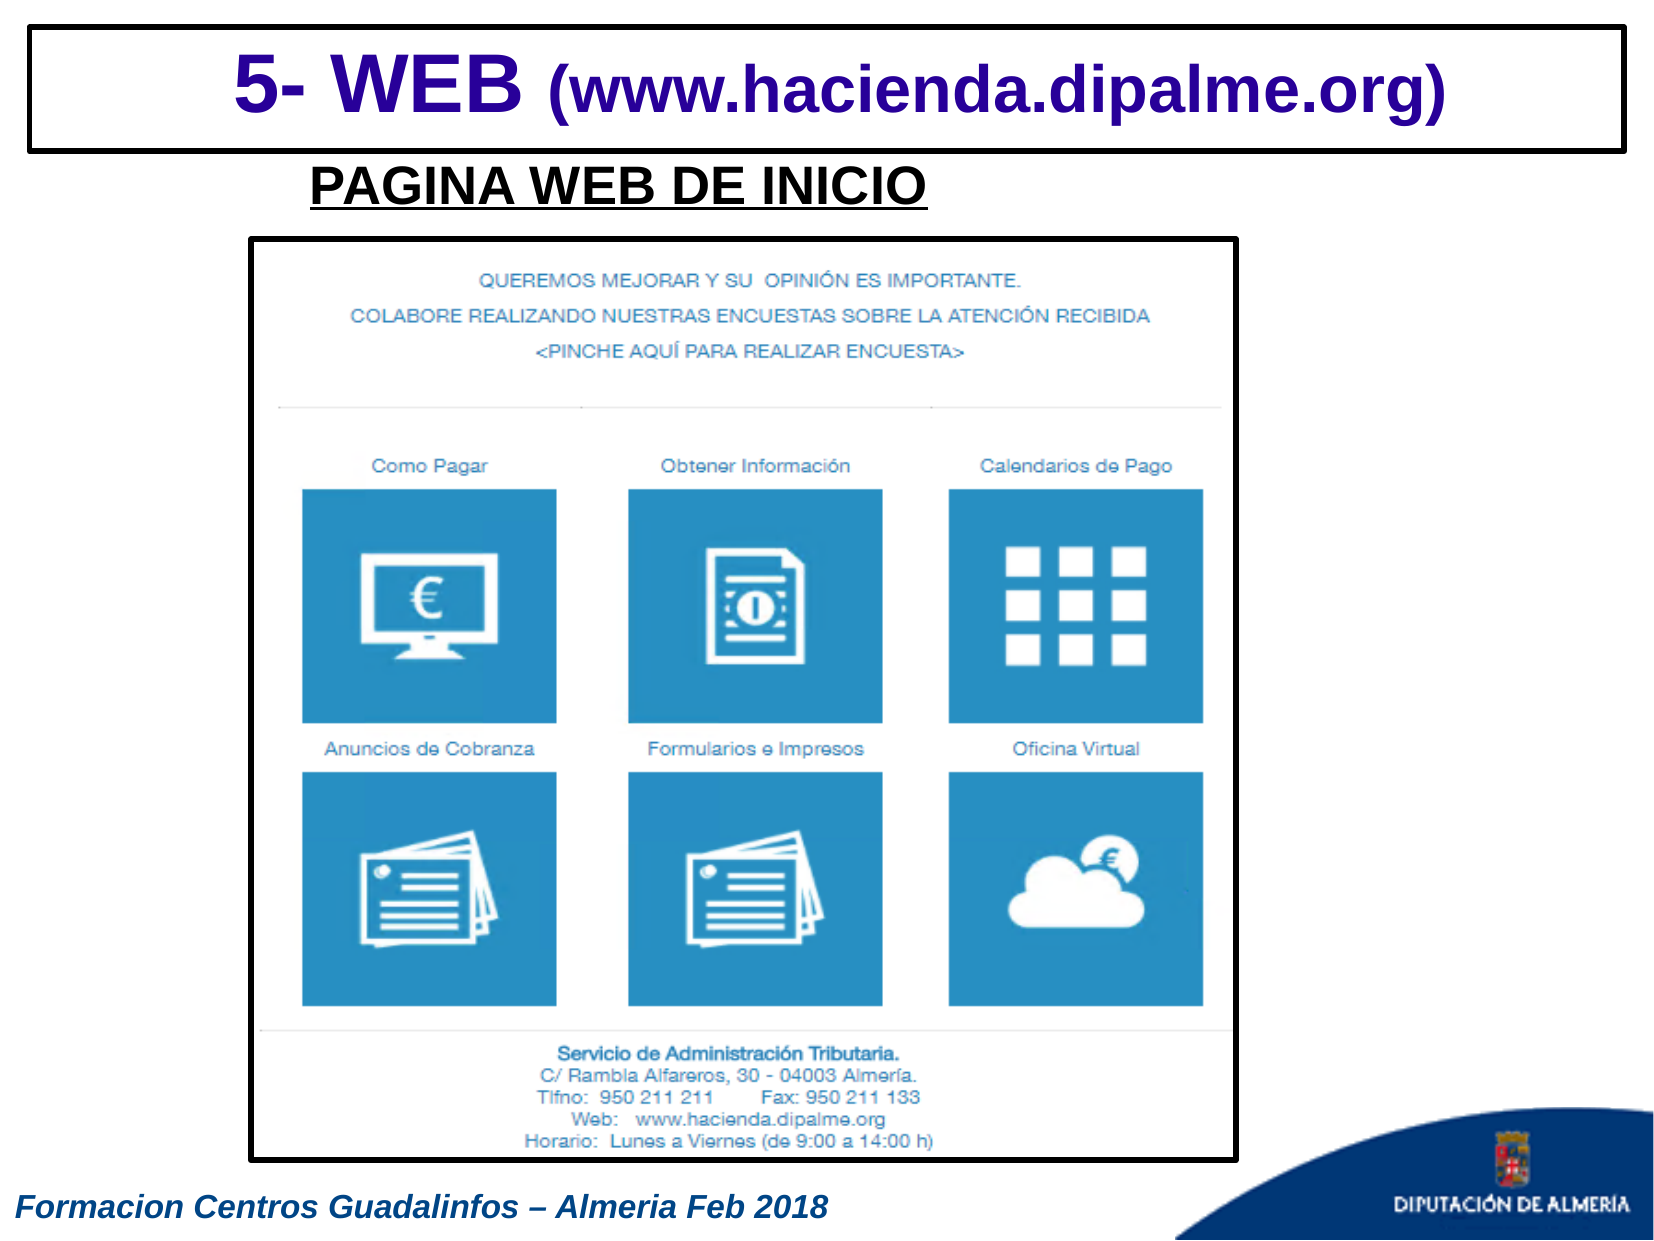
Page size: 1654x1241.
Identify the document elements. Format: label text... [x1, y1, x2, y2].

picture [1175, 1107, 1654, 1241]
picture [253, 242, 1233, 1158]
text_box 5- WEB (www.hacienda.dipalme.org) [29, 27, 1625, 152]
text_box Formacion Centros Guadalinfos – Almeria Feb 2018 [0, 1181, 845, 1234]
text_box PAGINA WEB DE INICIO [295, 147, 945, 225]
